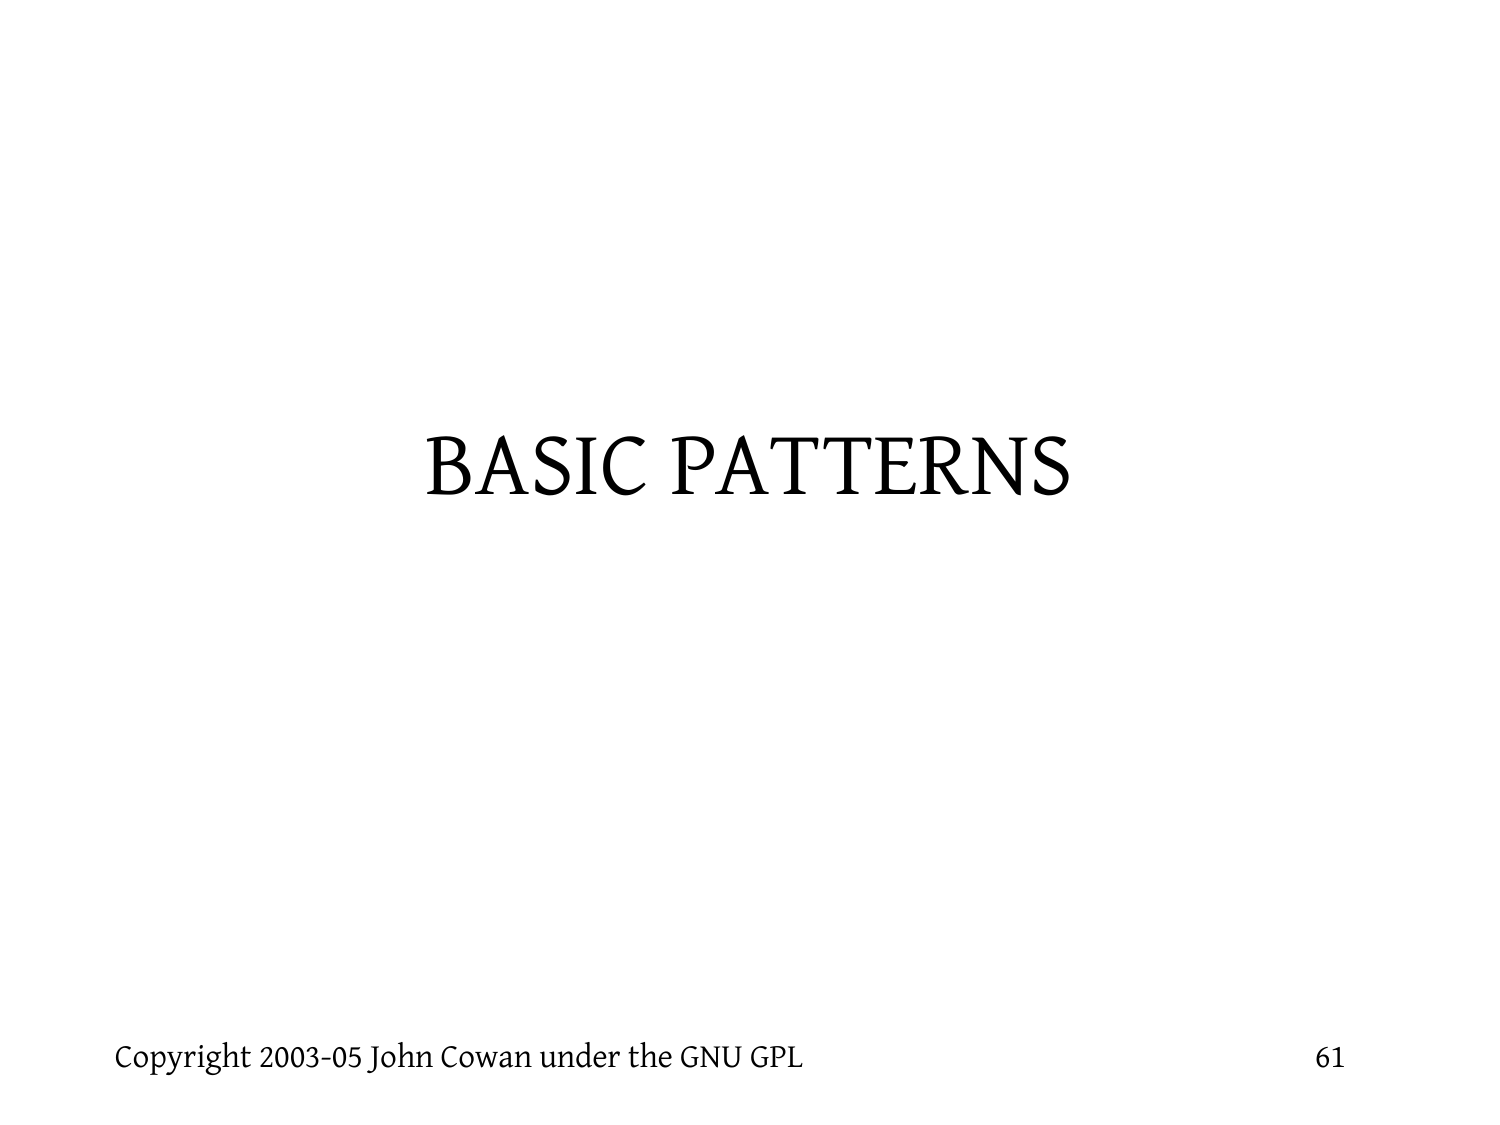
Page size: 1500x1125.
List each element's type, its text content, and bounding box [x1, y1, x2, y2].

title BASIC PATTERNS [112, 375, 1388, 563]
